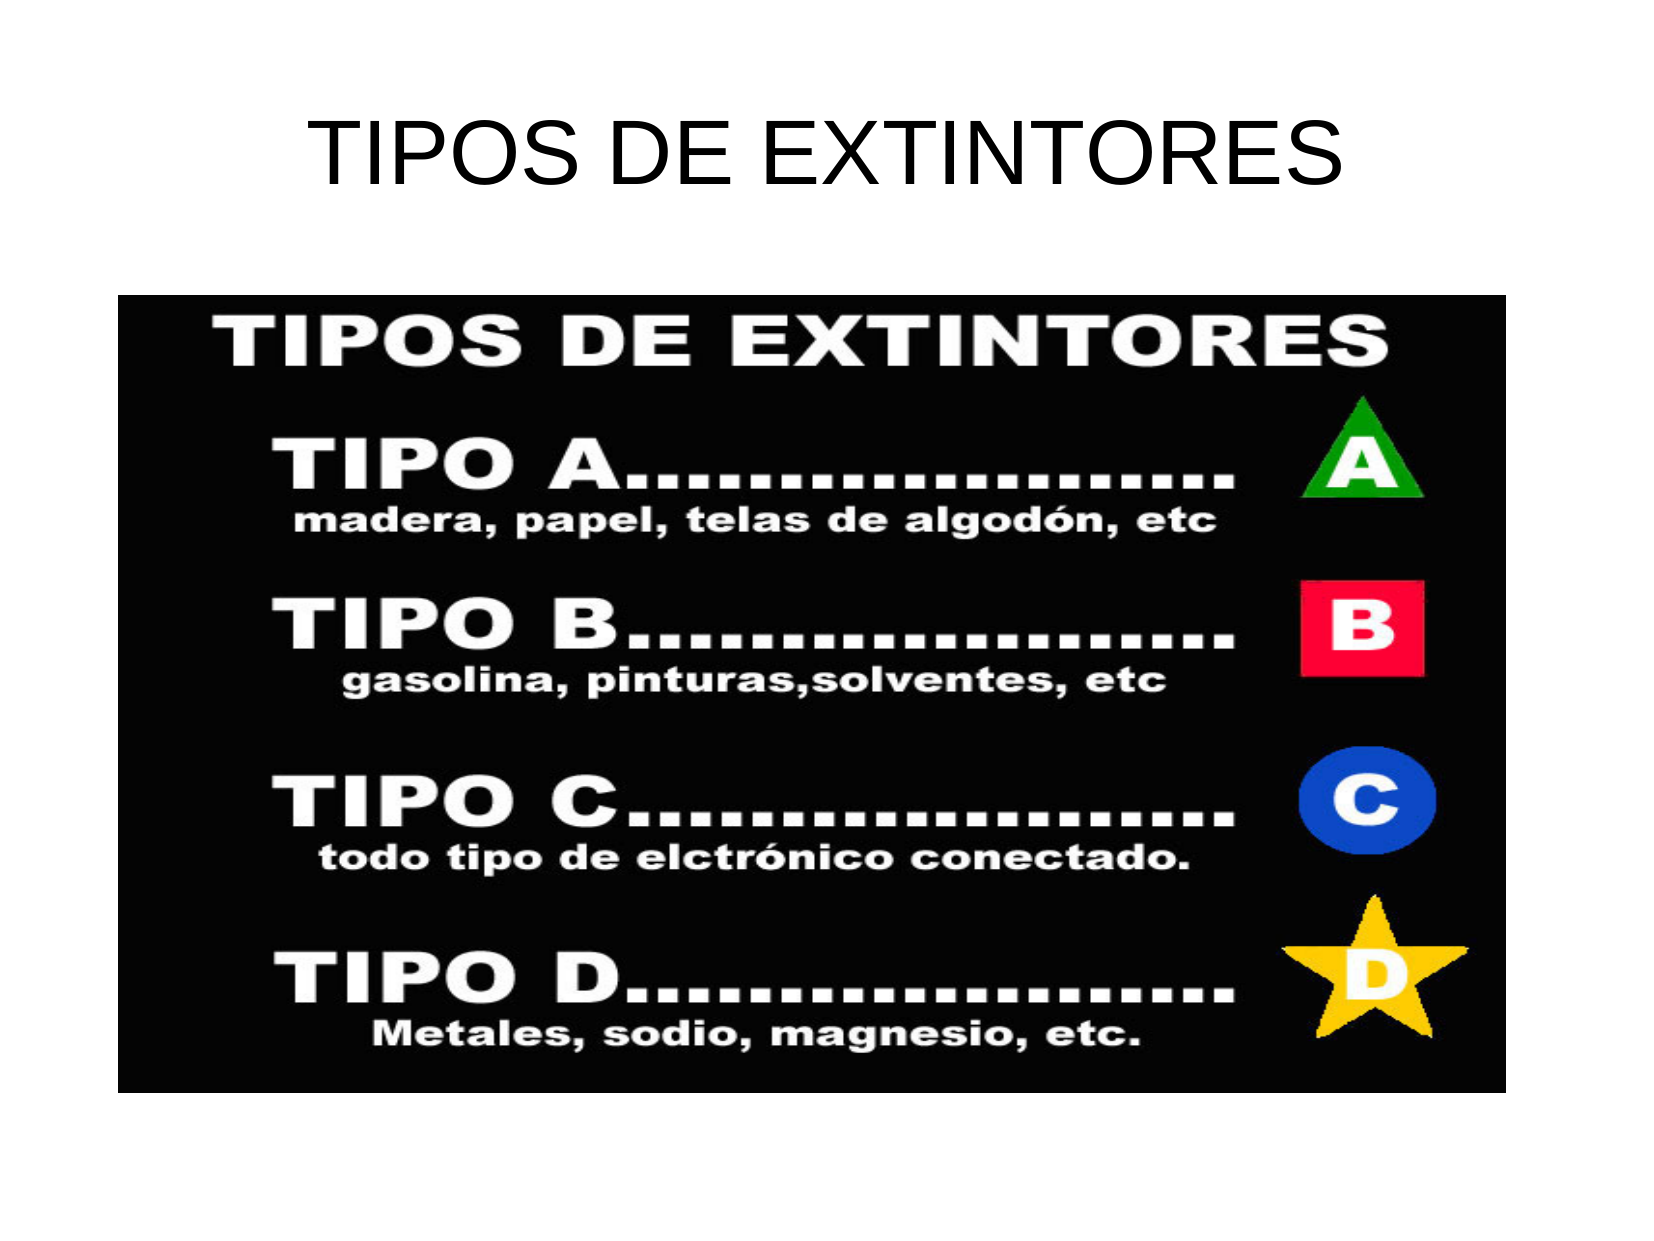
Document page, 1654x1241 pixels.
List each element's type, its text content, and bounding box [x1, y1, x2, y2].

picture [118, 290, 1572, 1109]
title TIPOS DE EXTINTORES [82, 49, 1571, 257]
